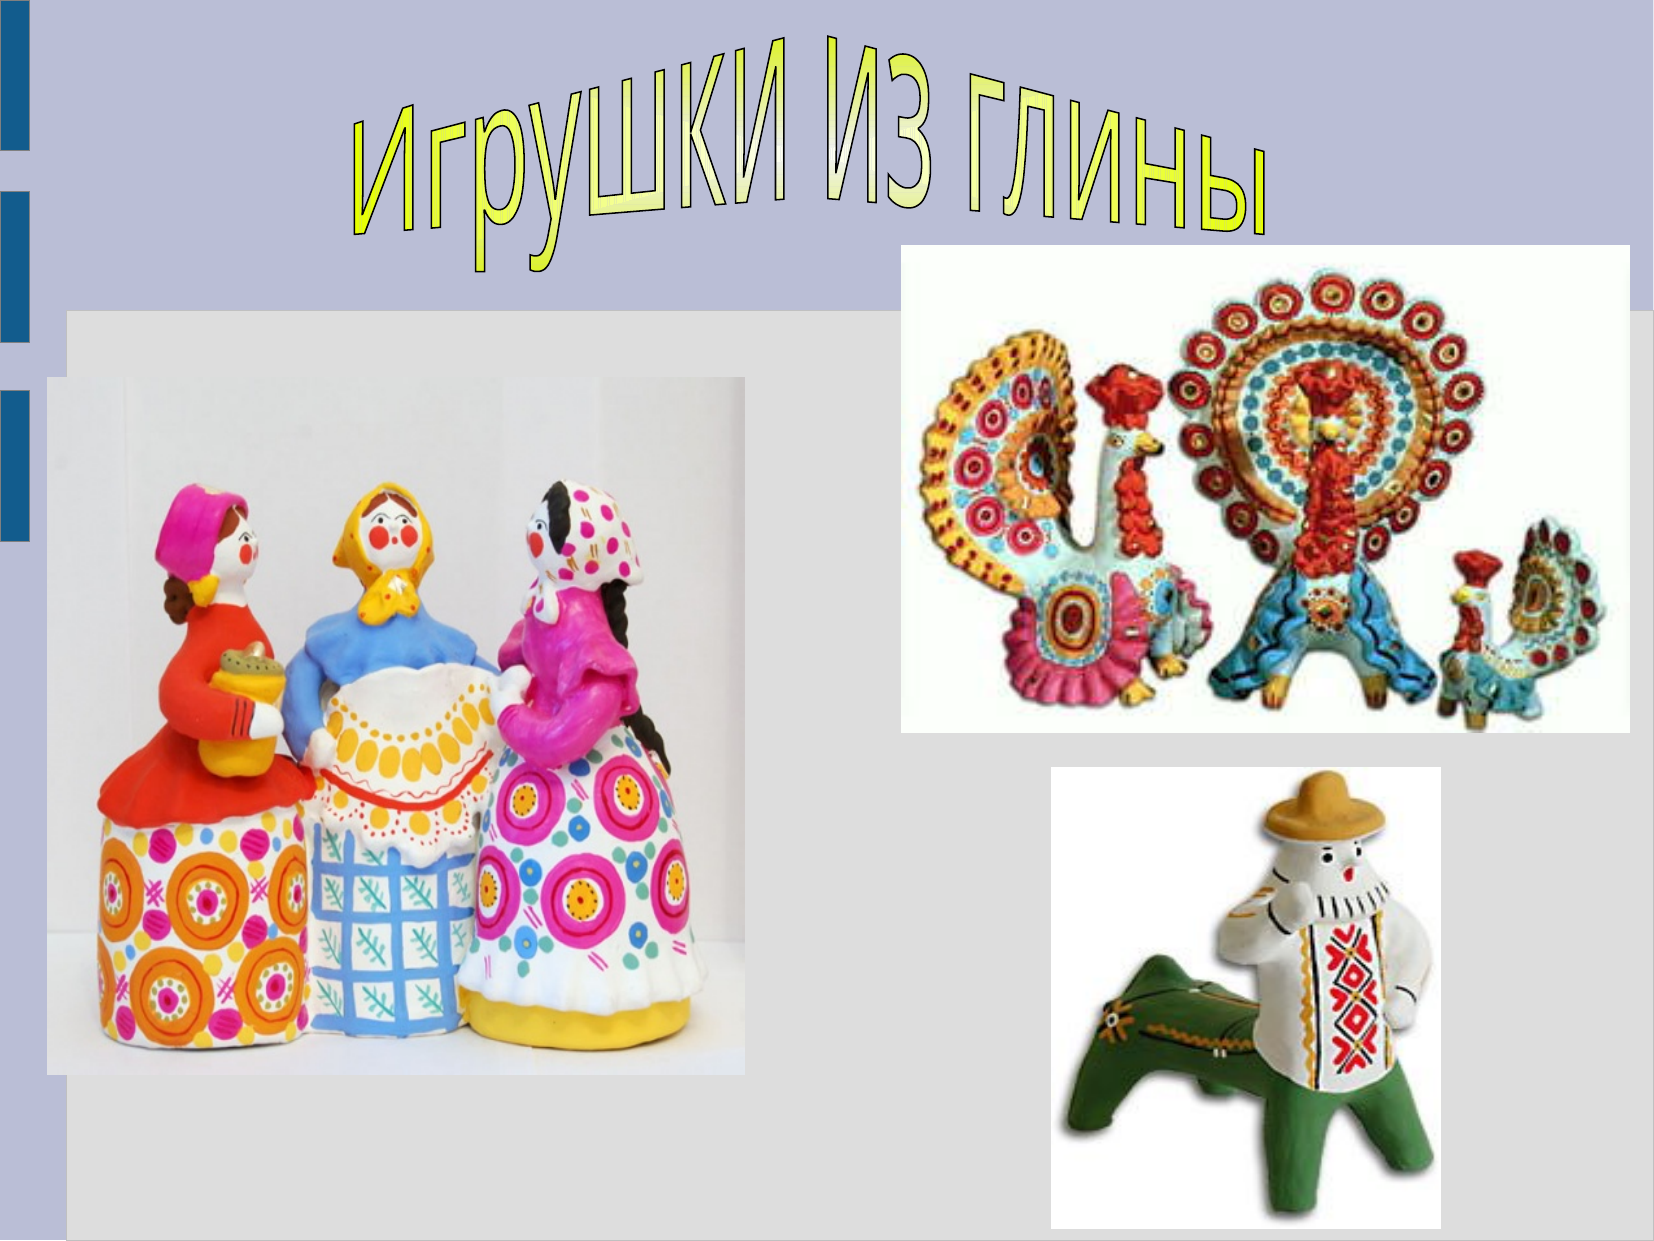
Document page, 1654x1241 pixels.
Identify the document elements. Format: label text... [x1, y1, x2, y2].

text_box Игрушки из глины [970, 73, 1004, 212]
text_box Игрушки из глины [1070, 100, 1119, 223]
text_box Игрушки из глины [1136, 117, 1185, 228]
text_box Игрушки из глины [827, 36, 877, 203]
text_box Игрушки из глины [681, 53, 726, 208]
text_box Игрушки из глины [1201, 135, 1246, 232]
text_box Игрушки из глины [431, 122, 465, 229]
text_box Игрушки из глины [589, 69, 665, 216]
text_box Игрушки из глины [735, 37, 784, 204]
text_box Игрушки из глины [529, 91, 582, 272]
picture [901, 245, 1630, 733]
text_box Игрушки из глины [1254, 148, 1264, 235]
picture [47, 377, 745, 1075]
text_box Игрушки из глины [888, 53, 931, 208]
text_box Игрушки из глины [475, 109, 525, 272]
text_box Игрушки из глины [354, 104, 413, 235]
picture [1051, 767, 1441, 1229]
text_box Игрушки из глины [1003, 87, 1054, 218]
